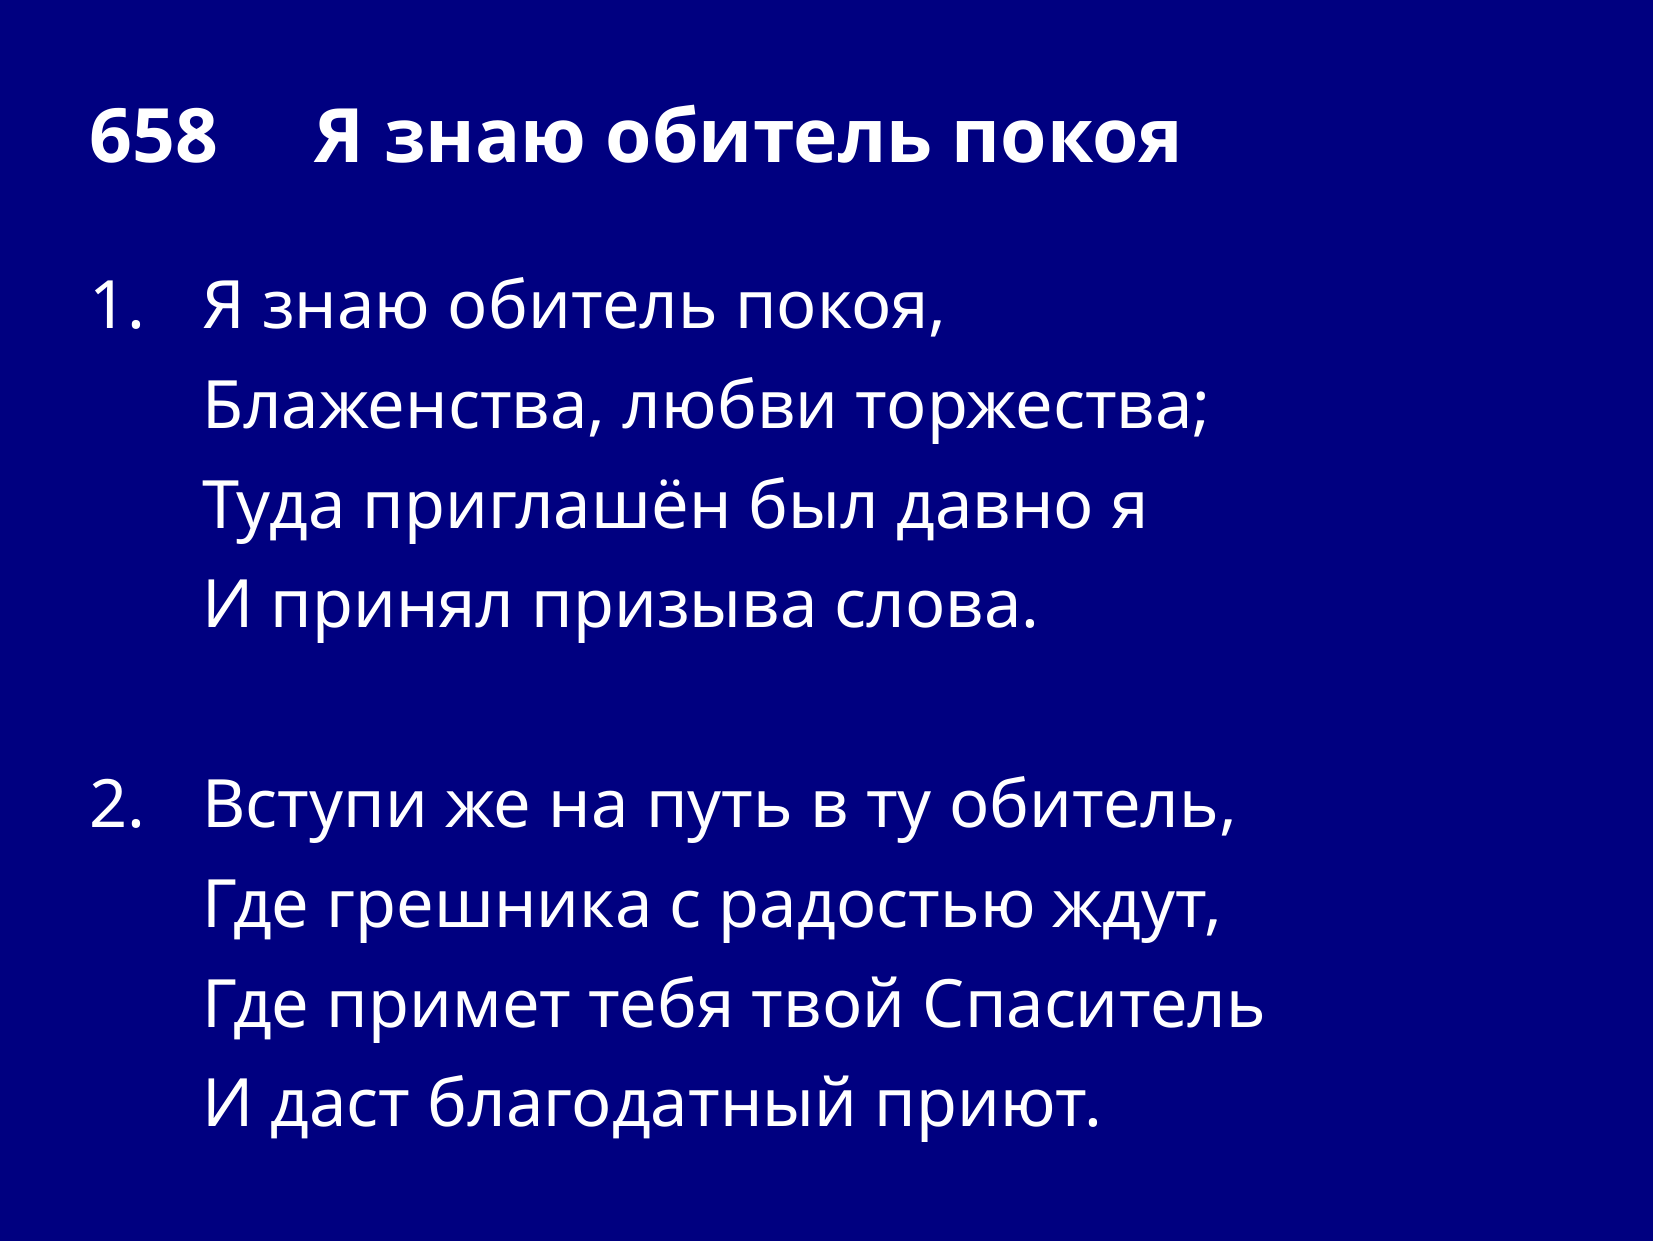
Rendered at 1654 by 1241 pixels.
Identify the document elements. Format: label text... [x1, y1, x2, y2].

text_box 658 Я знаю обитель покоя [75, 75, 1576, 188]
text_box 1. Я знаю обитель покоя, Блаженства, любви торжества; Туда приглашён был давно я И принял призыва слова. 2. Вступи же на путь в ту обитель, Где грешника с радостью ждут, Где примет тебя твой Спаситель И даст благодатный приют. [75, 188, 1576, 1163]
